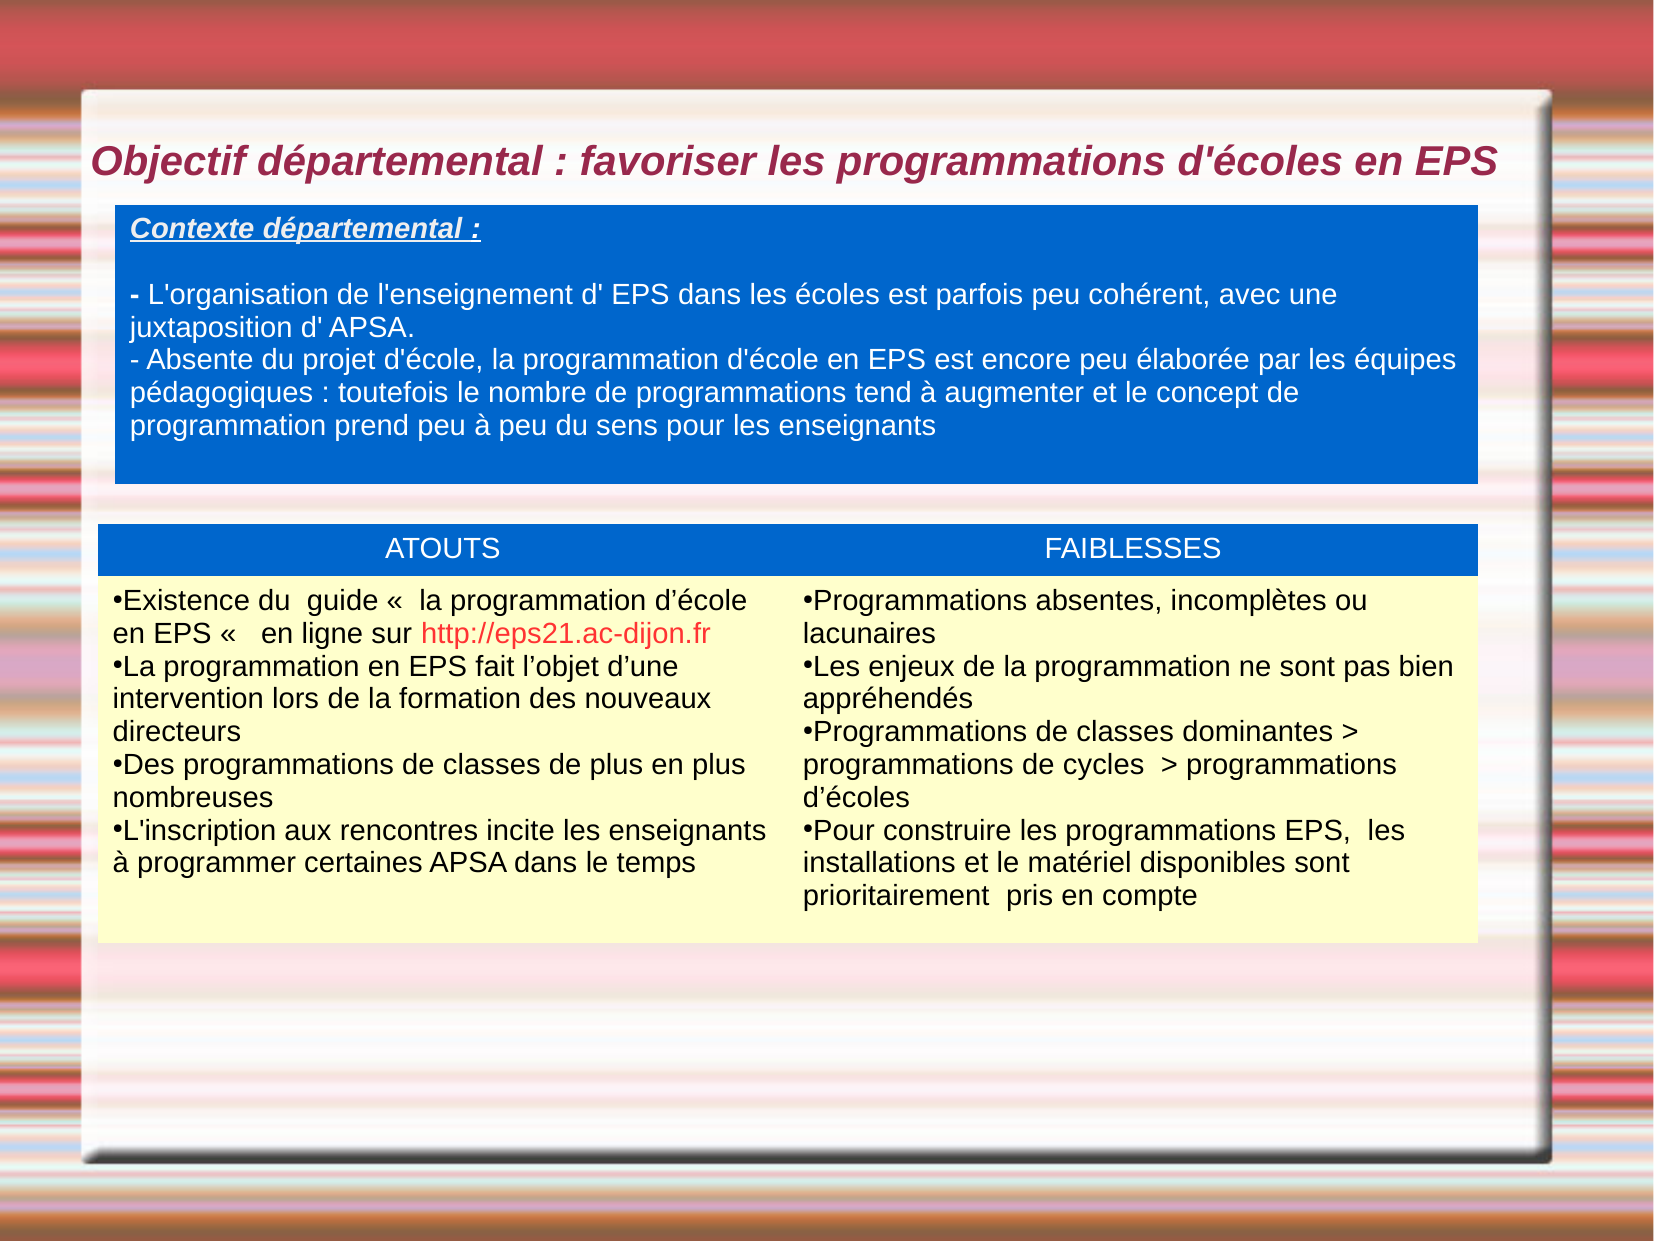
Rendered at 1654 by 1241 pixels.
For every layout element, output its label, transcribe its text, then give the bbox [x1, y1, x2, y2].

table_header FAIBLESSES [788, 524, 1478, 576]
title Objectif départemental : favoriser les programmations d'écoles en EPS [90, 96, 1536, 227]
table_header Contexte départemental : - L'organisation de l'enseignement d' EPS dans les écoles est parfois peu cohérent, avec une juxtaposition d' APSA. - Absente du projet d'école, la programmation d'école en EPS est encore peu élaborée par les équipes pédagogiques : toutefois le nombre de programmations tend à augmenter et le concept de programmation prend peu à peu du sens pour les enseignants [115, 205, 1478, 484]
table_cell Existence du guide « la programmation d’école en EPS « en ligne sur http://eps21.ac-dijon.fr La programmation en EPS fait l’objet d’une intervention lors de la formation des nouveaux directeurs Des programmations de classes de plus en plus nombreuses L'inscription aux rencontres incite les enseignants à programmer certaines APSA dans le temps [98, 576, 788, 943]
table_cell Programmations absentes, incomplètes ou lacunaires Les enjeux de la programmation ne sont pas bien appréhendés Programmations de classes dominantes > programmations de cycles > programmations d’écoles Pour construire les programmations EPS, les installations et le matériel disponibles sont prioritairement pris en compte [788, 576, 1478, 943]
table_header ATOUTS [98, 524, 788, 576]
list [152, 344, 1534, 1127]
picture [0, 0, 1654, 1241]
